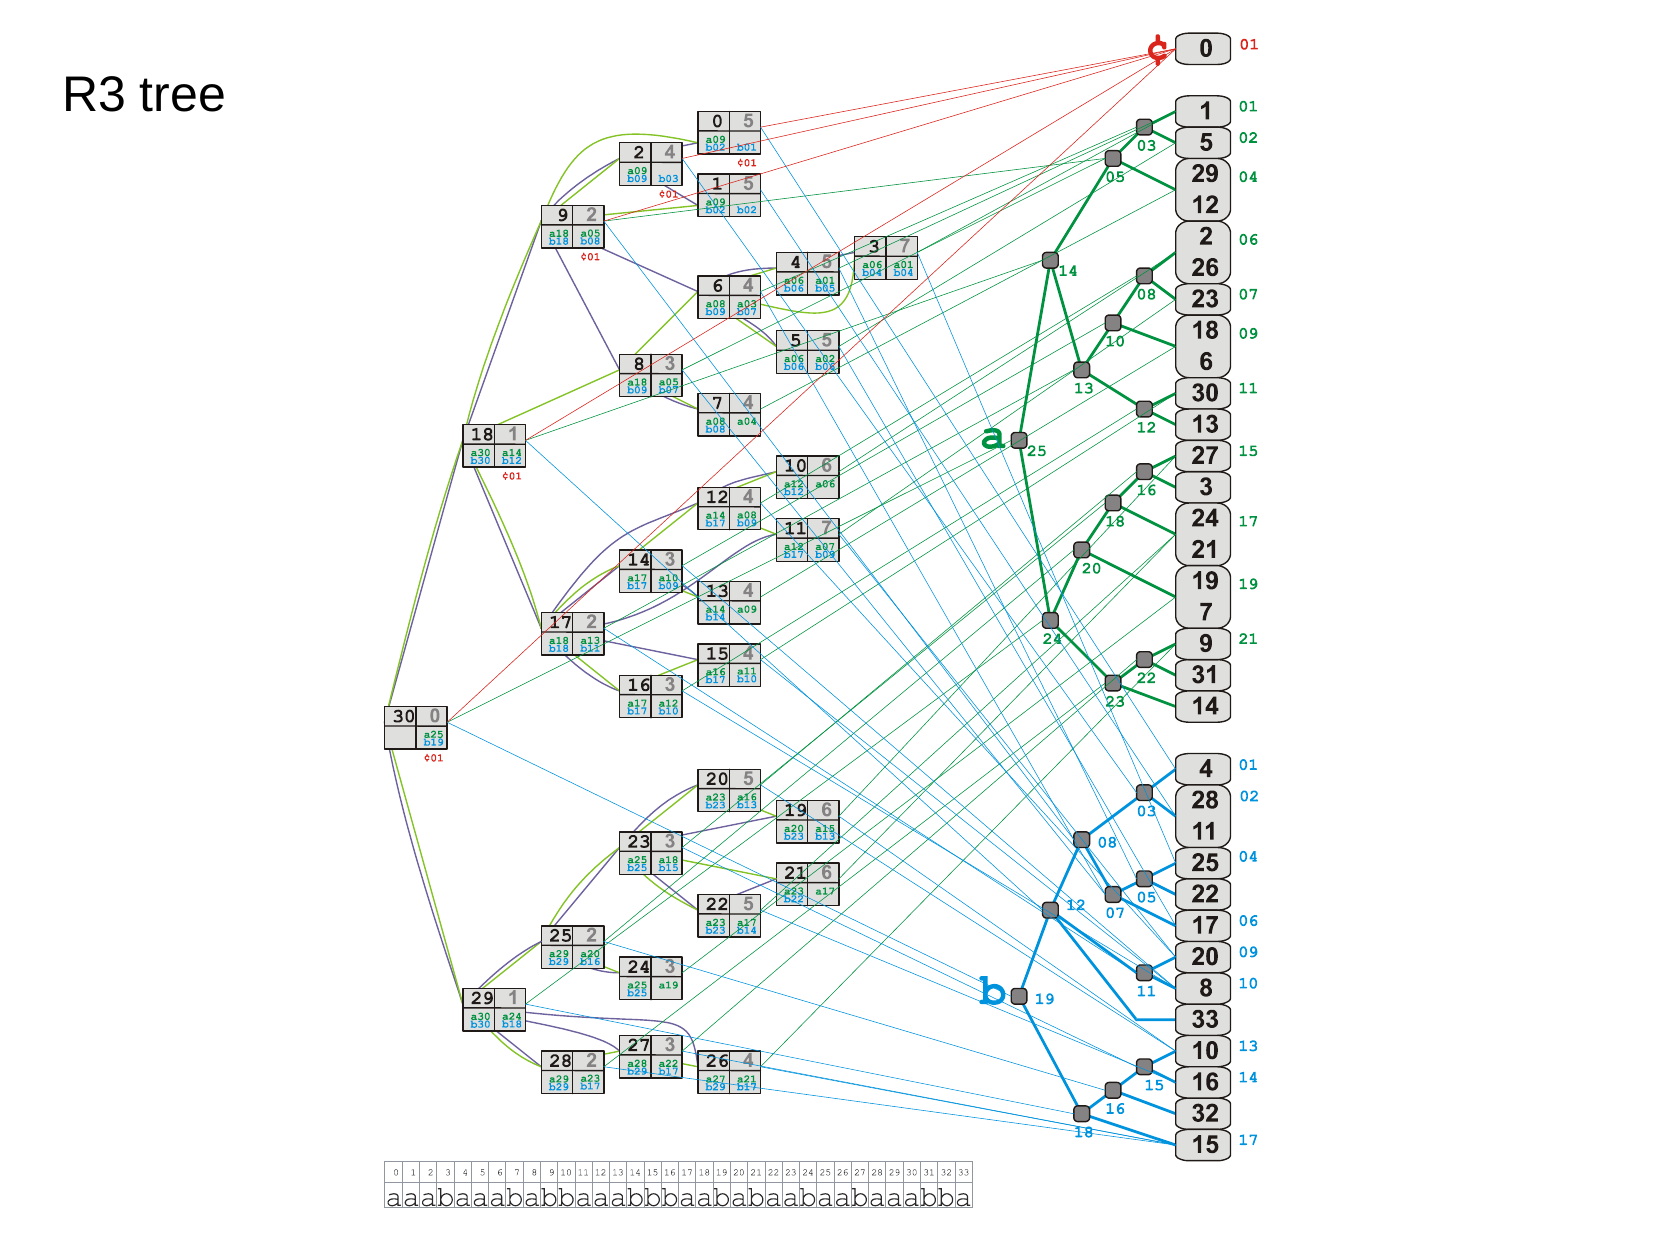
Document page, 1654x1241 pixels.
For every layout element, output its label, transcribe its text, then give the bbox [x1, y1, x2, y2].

picture [383, 32, 1270, 1208]
text_box R3 tree [59, 59, 266, 130]
